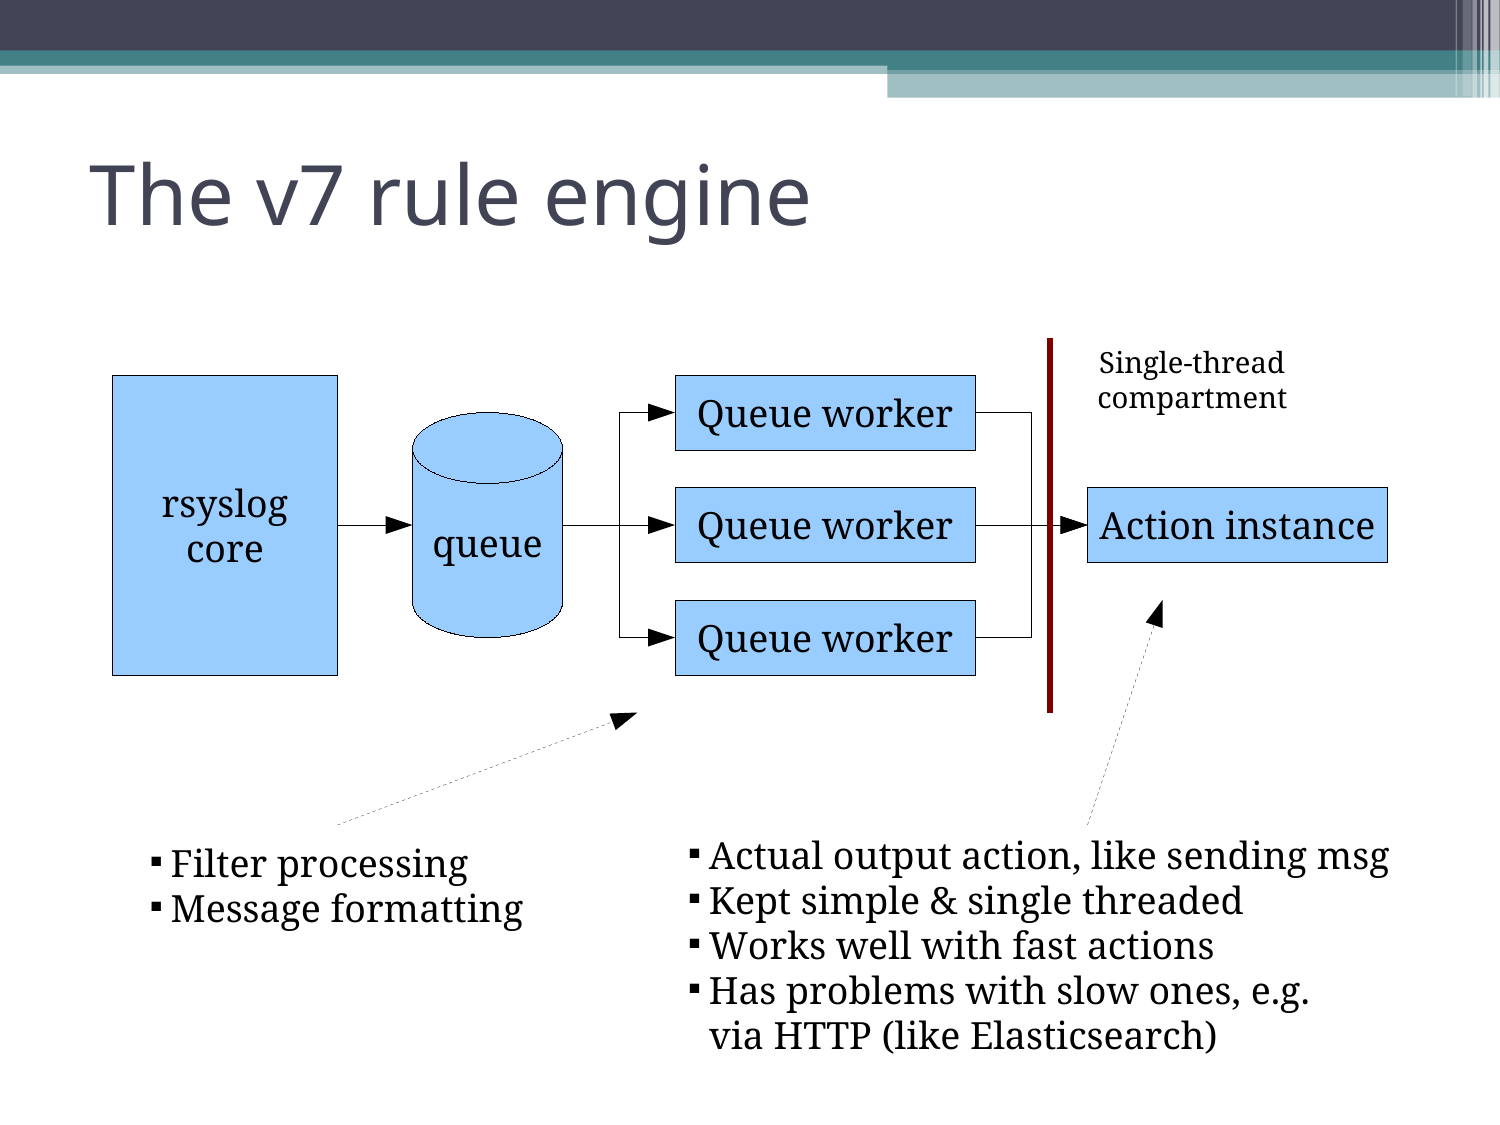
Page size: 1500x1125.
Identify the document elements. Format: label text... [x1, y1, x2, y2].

text_box Actual output action, like sending msg Kept simple & single threaded Works well with fast actions Has problems with slow ones, e.g. via HTTP (like Elasticsearch) [675, 825, 1447, 1065]
text_box Queue worker [675, 600, 976, 676]
title The v7 rule engine [75, 84, 1426, 300]
text_box Single-thread compartment [1082, 337, 1312, 423]
text_box Action instance [1087, 487, 1388, 563]
text_box rsyslog core [112, 375, 338, 676]
text_box Filter processing Message formatting [136, 832, 562, 938]
text_box queue [412, 412, 563, 638]
text_box Queue worker [675, 375, 976, 451]
text_box Queue worker [675, 487, 976, 563]
